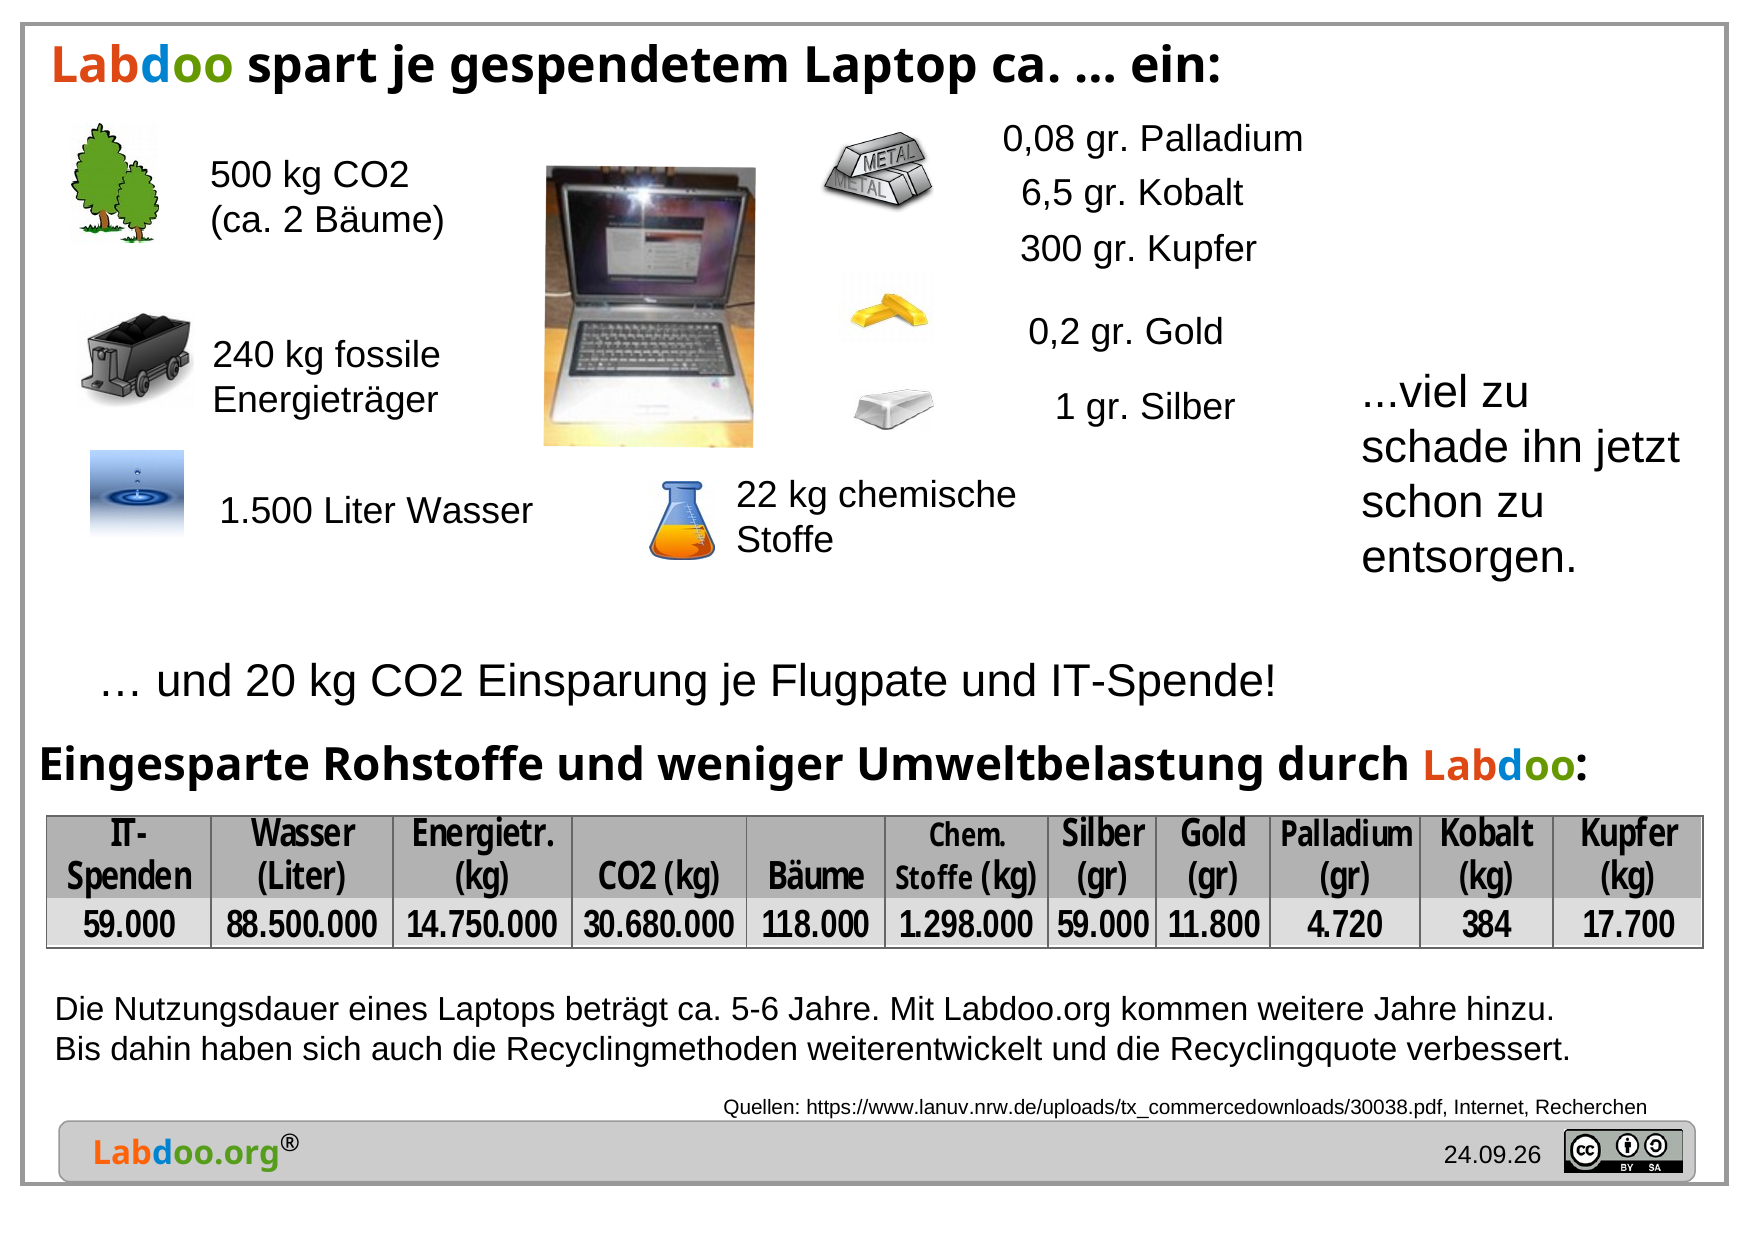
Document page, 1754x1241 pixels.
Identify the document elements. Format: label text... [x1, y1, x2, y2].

picture [649, 481, 715, 560]
picture [71, 123, 159, 243]
text_box 6,5 gr. Kobalt [1006, 161, 1276, 221]
text_box ...viel zu schade ihn jetzt schon zu entsorgen. [1346, 354, 1701, 603]
text_box 0,08 gr. Palladium [987, 106, 1335, 167]
text_box Die Nutzungsdauer eines Laptops beträgt ca. 5-6 Jahre. Mit Labdoo.org kommen weitere Jahre hinzu. Bis dahin haben sich auch die Recyclingmethoden weiterentwickelt und die Recyclingquote verbessert. [39, 980, 1729, 1075]
chart [46, 815, 1706, 951]
text_box 500 kg CO2 (ca. 2 Bäume) [195, 142, 502, 248]
text_box Eingesparte Rohstoffe und weniger Umweltbelastung durch Labdoo: [23, 727, 1713, 798]
picture [90, 450, 184, 538]
picture [838, 271, 934, 343]
picture [820, 128, 934, 213]
text_box Labdoo spart je gespendetem Laptop ca. … ein: [35, 25, 1678, 107]
picture [1564, 1129, 1683, 1173]
text_box 22 kg chemische Stoffe [721, 462, 1063, 567]
text_box Quellen: https://www.lanuv.nrw.de/uploads/tx_commercedownloads/30038.pdf, Internet, Recherchen [708, 1086, 1725, 1127]
text_box 0,2 gr. Gold [1013, 299, 1312, 405]
picture [543, 165, 756, 448]
text_box 1 gr. Silber [1039, 405, 1292, 449]
picture [76, 312, 194, 409]
picture [853, 389, 934, 430]
text_box Labdoo.org® [77, 1098, 355, 1181]
text_box … und 20 kg CO2 Einsparung je Flugpate und IT-Spende! [82, 642, 1754, 768]
text_box 300 gr. Kupfer [1005, 216, 1301, 277]
text_box 1.500 Liter Wasser [204, 478, 556, 539]
text_box 240 kg fossile Energieträger [197, 322, 520, 428]
